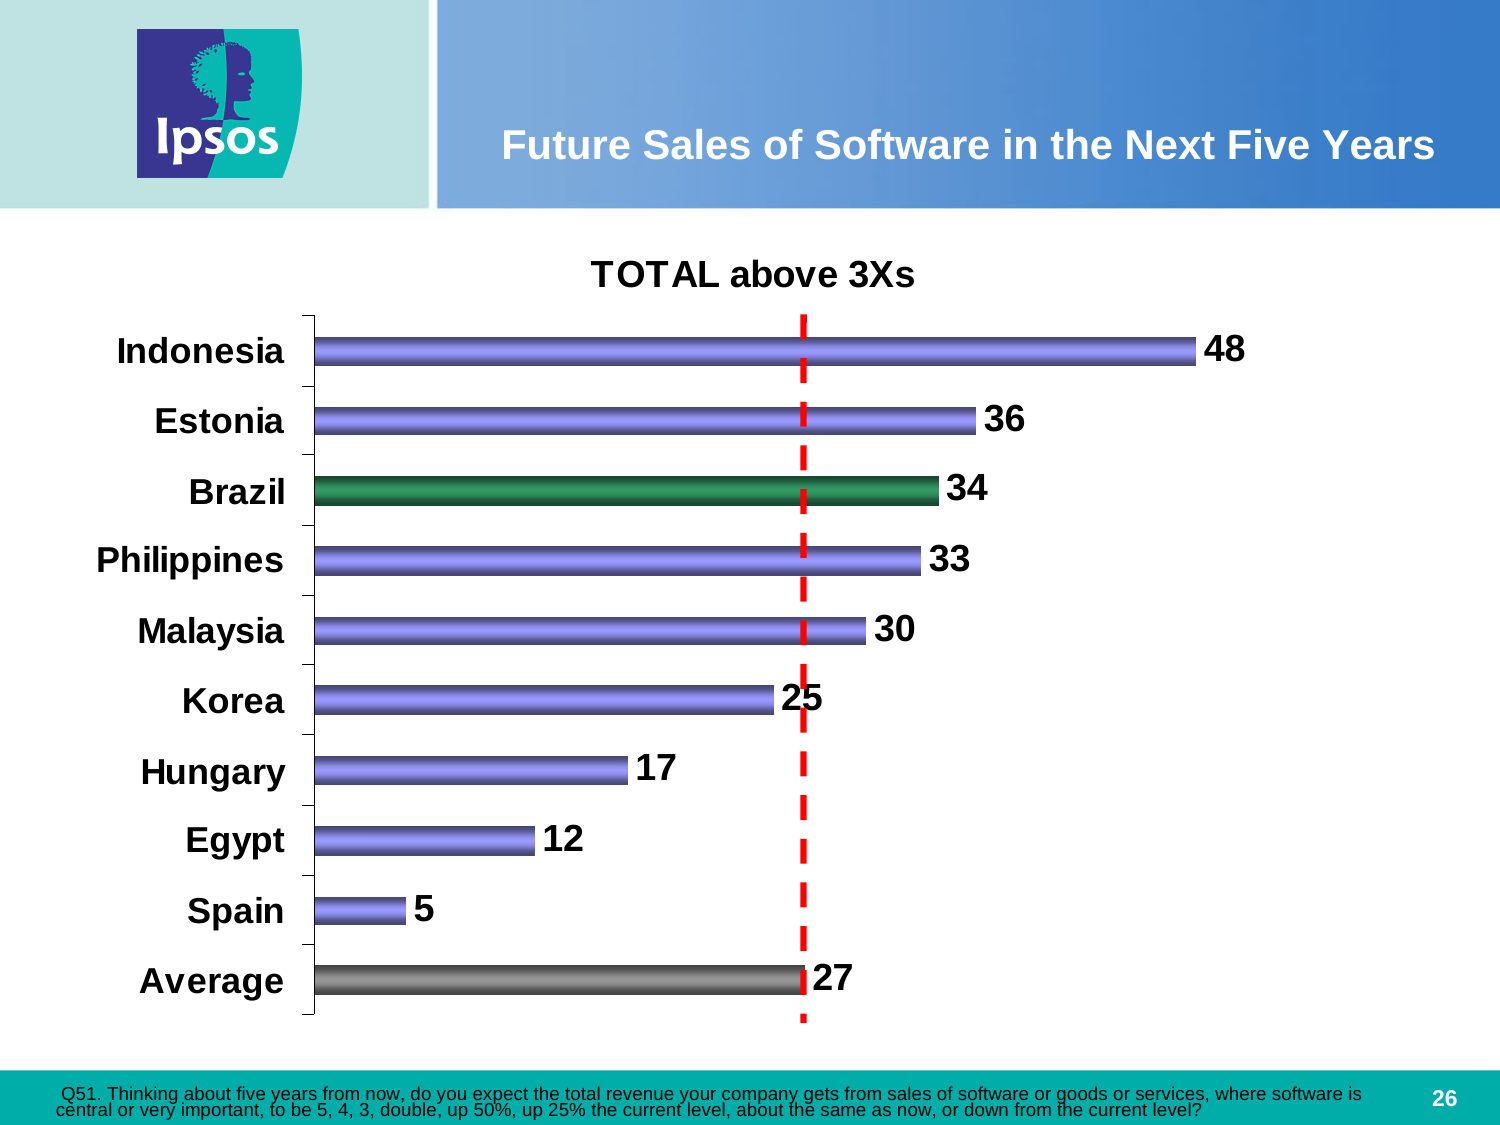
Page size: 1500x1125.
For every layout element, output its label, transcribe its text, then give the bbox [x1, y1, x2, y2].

picture [0, 0, 1500, 213]
text_box Q51. Thinking about five years from now, do you expect the total revenue your company gets from sales of software or goods or services, where software is central or very important, to be 5, 4, 3, double, up 50%, up 25% the current level, about the same as now, or down from the current level? [41, 1080, 1388, 1125]
chart [65, 219, 1441, 1041]
title Future Sales of Software in the Next Five Years [462, 58, 1476, 177]
